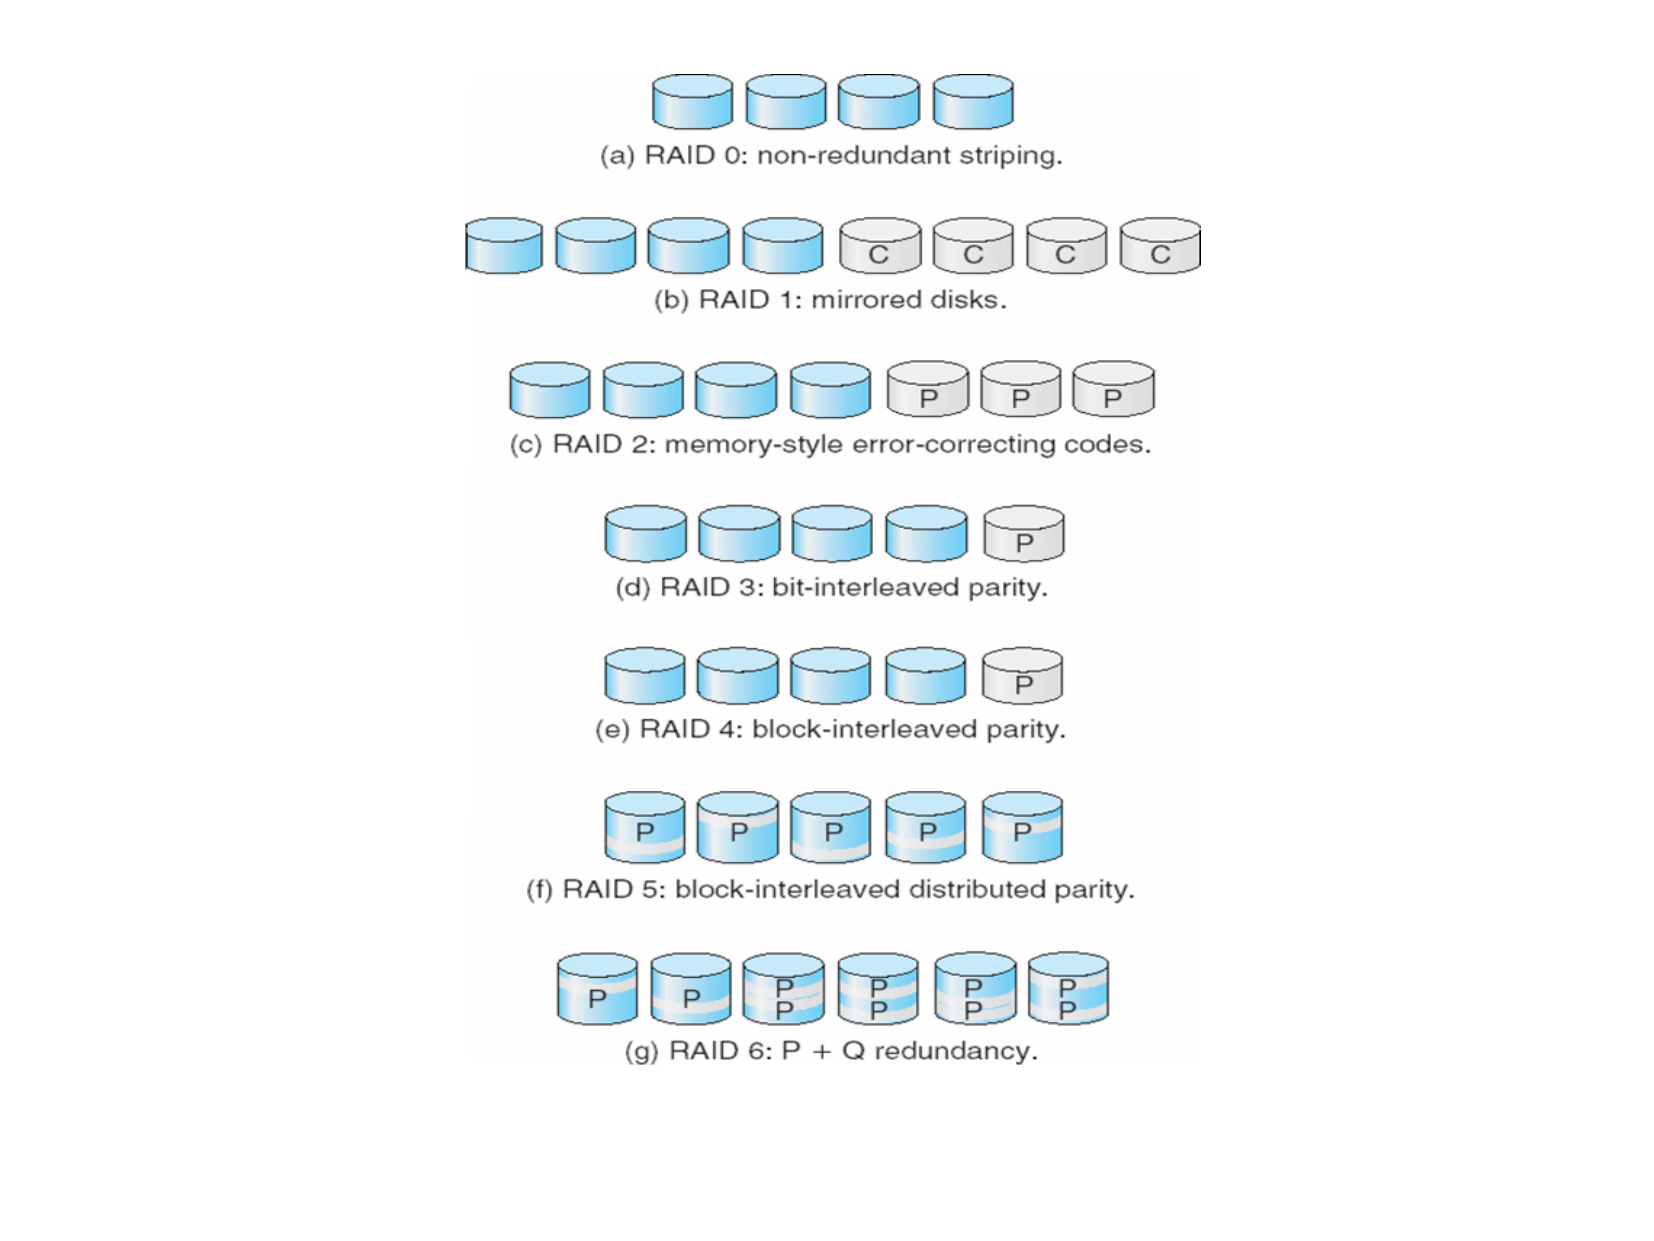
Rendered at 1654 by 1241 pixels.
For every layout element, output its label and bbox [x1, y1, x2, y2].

picture [465, 74, 1201, 1066]
